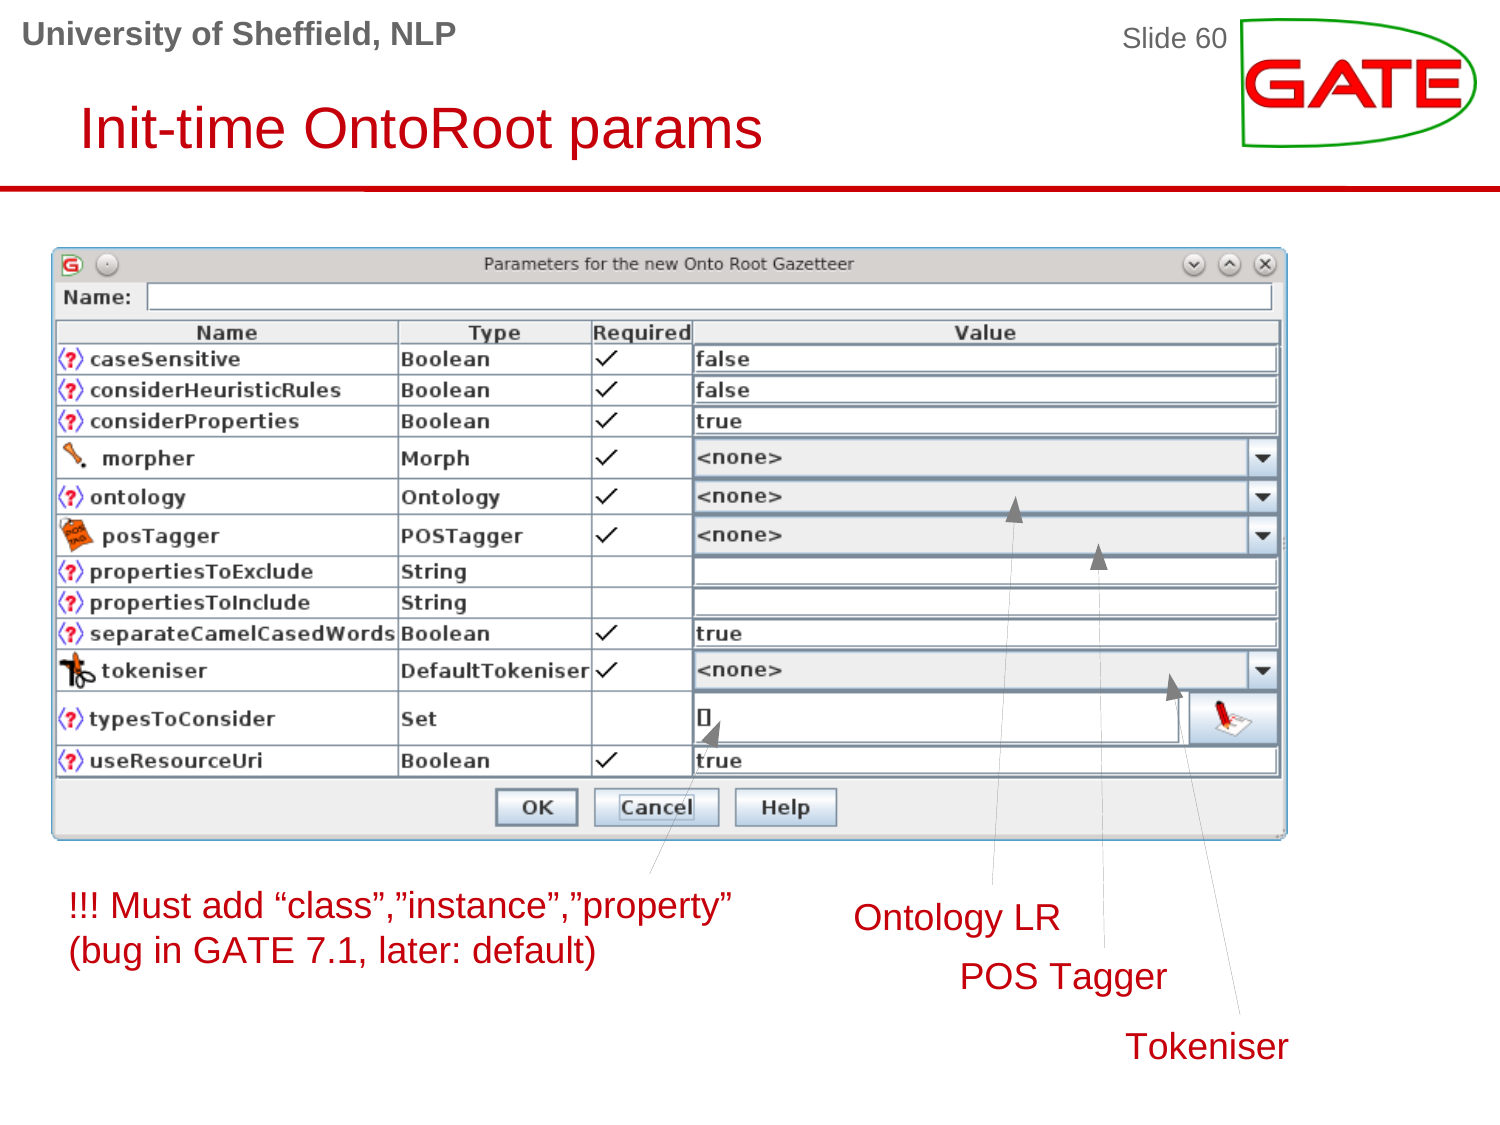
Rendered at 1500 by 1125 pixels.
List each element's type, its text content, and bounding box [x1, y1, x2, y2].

picture [1240, 18, 1477, 148]
text_box Ontology LR [838, 885, 1076, 945]
text_box Tokeniser [1110, 1014, 1368, 1075]
text_box !!! Must add “class”,”instance”,”property” (bug in GATE 7.1, later: default) [53, 874, 745, 993]
picture [51, 247, 1288, 841]
text_box POS Tagger [944, 944, 1201, 1005]
title Init-time OntoRoot params [79, 62, 1149, 197]
